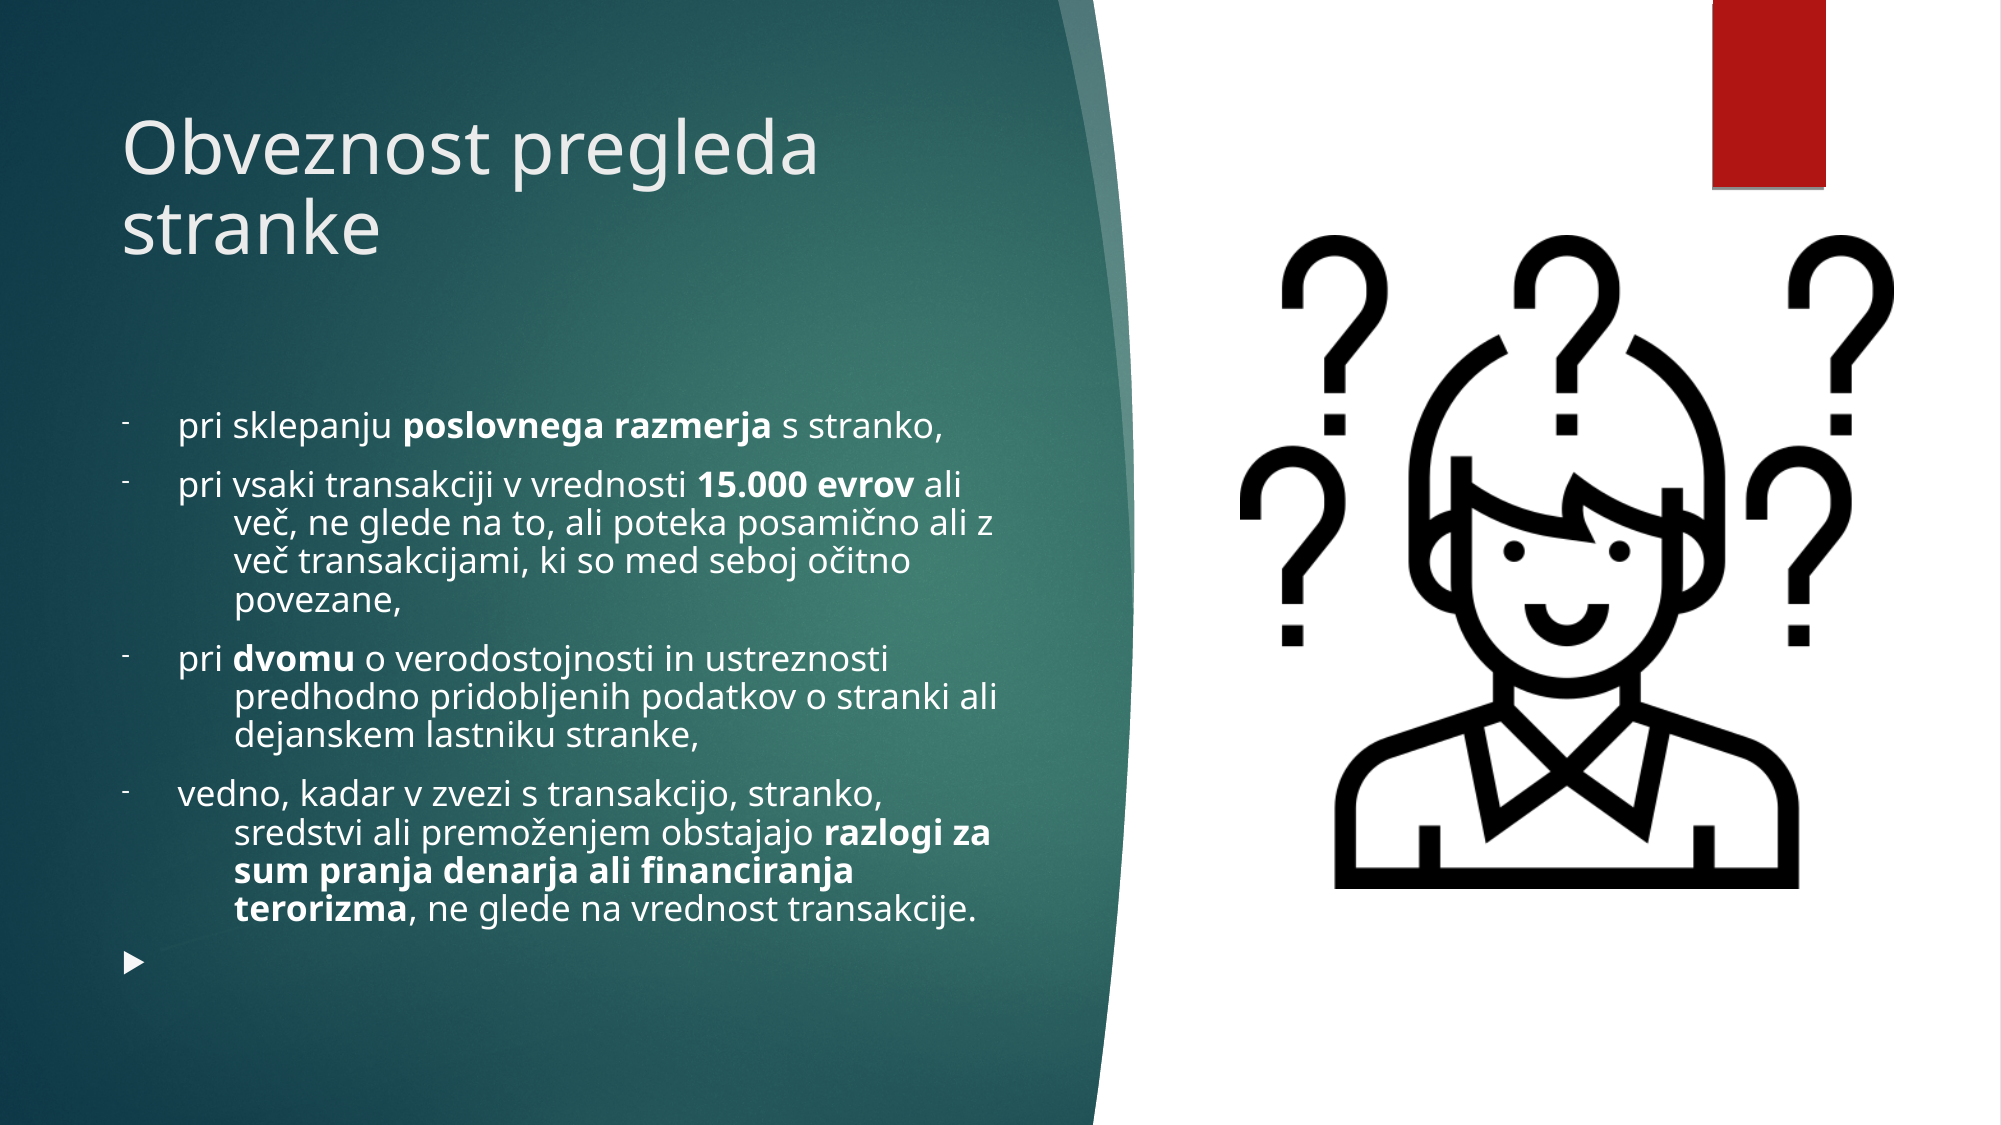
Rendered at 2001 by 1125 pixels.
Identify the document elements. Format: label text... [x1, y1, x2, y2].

text_box [0, 0, 2000, 1125]
picture [1240, 236, 1894, 889]
list pri sklepanju poslovnega razmerja s stranko, pri vsaki transakciji v vrednosti 15.000 evrov ali več, ne glede na to, ali poteka posamično ali z več transakcijami, ki so med seboj očitno povezane, pri dvomu o verodostojnosti in ustreznosti predhodno pridobljenih podatkov o stranki ali dejanskem lastniku stranke, vedno, kadar v zvezi s transakcijo, stranko, sredstvi ali premoženjem obstajajo razlogi za sum pranja denarja ali financiranja terorizma, ne glede na vrednost transakcije. [106, 399, 1028, 1021]
title Obveznost pregleda stranke [106, 103, 1028, 370]
